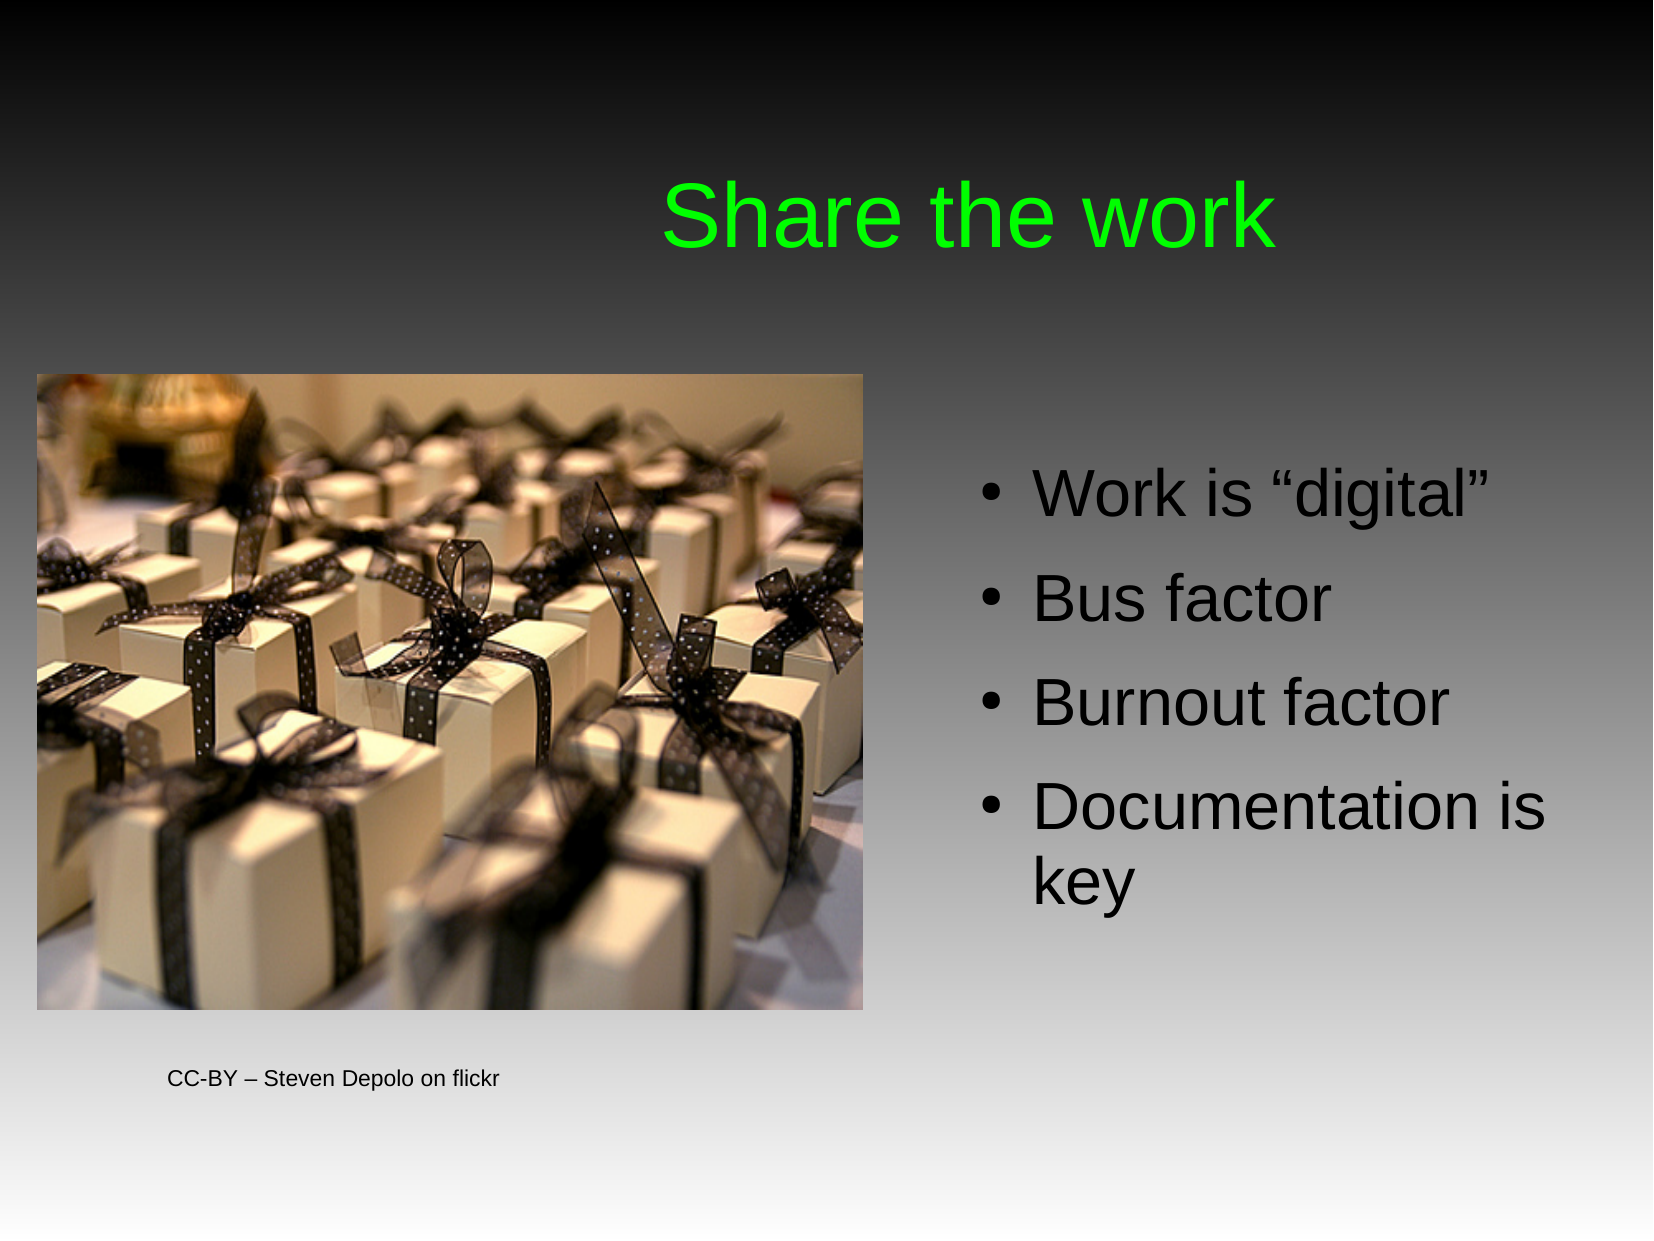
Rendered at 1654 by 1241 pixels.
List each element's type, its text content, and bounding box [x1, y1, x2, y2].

picture [37, 374, 863, 1010]
list Work is “digital” Bus factor Burnout factor Documentation is key [961, 456, 1613, 1163]
title CC-BY – Steven Depolo on flickr [150, 1050, 518, 1108]
title Share the work [462, 112, 1501, 320]
